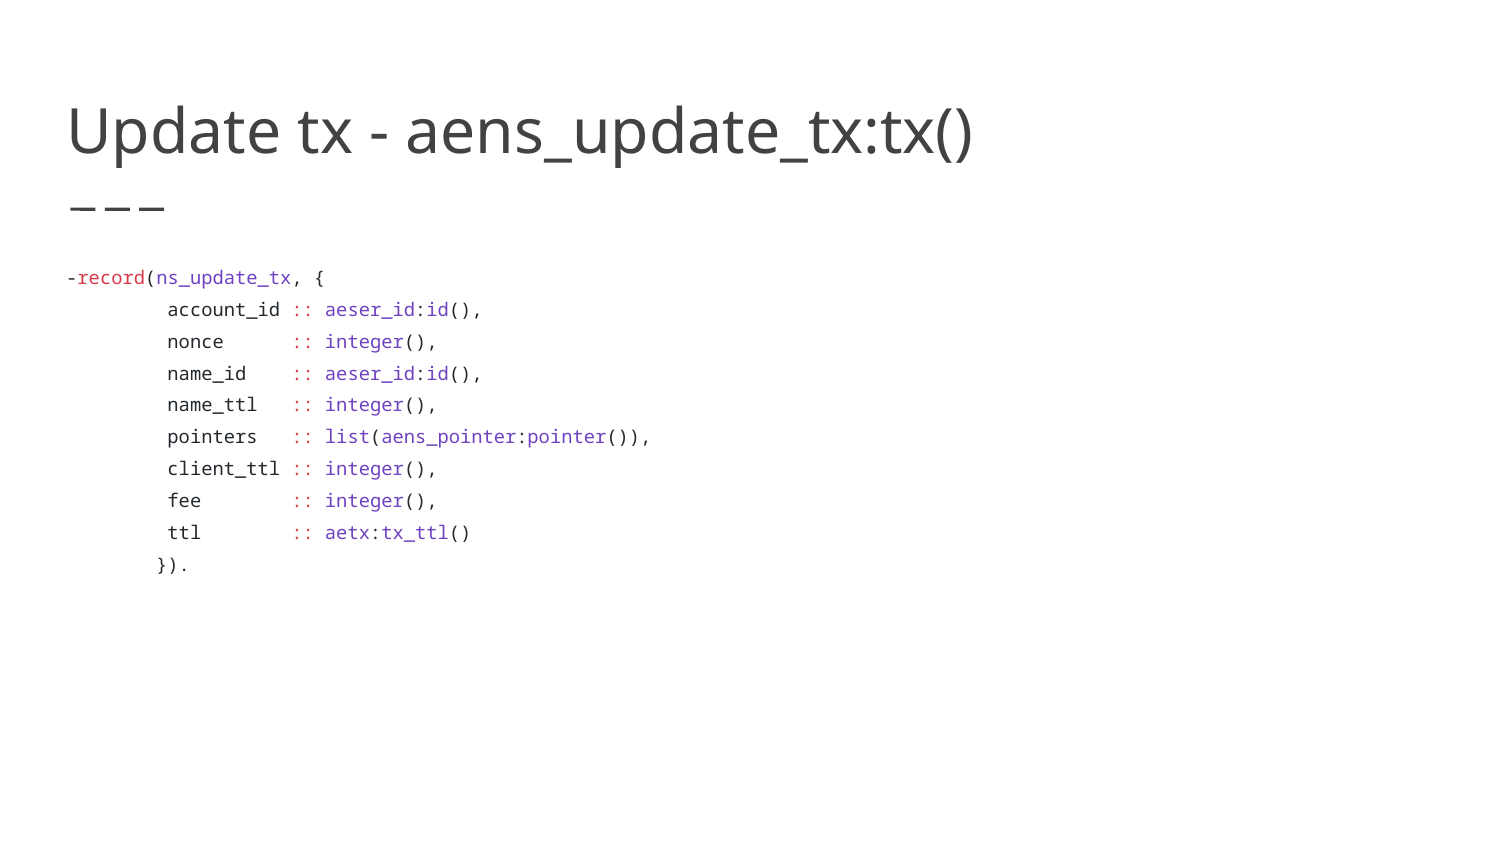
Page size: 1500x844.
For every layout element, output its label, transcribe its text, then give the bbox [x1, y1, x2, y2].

list -record(ns_update_tx, { account_id :: aeser_id:id(), nonce :: integer(), name_id :: aeser_id:id(), name_ttl :: integer(), pointers :: list(aens_pointer:pointer()), client_ttl :: integer(), fee :: integer(), ttl :: aetx:tx_ttl() }). [51, 240, 1449, 750]
title Update tx - aens_update_tx:tx() [51, 61, 1449, 182]
